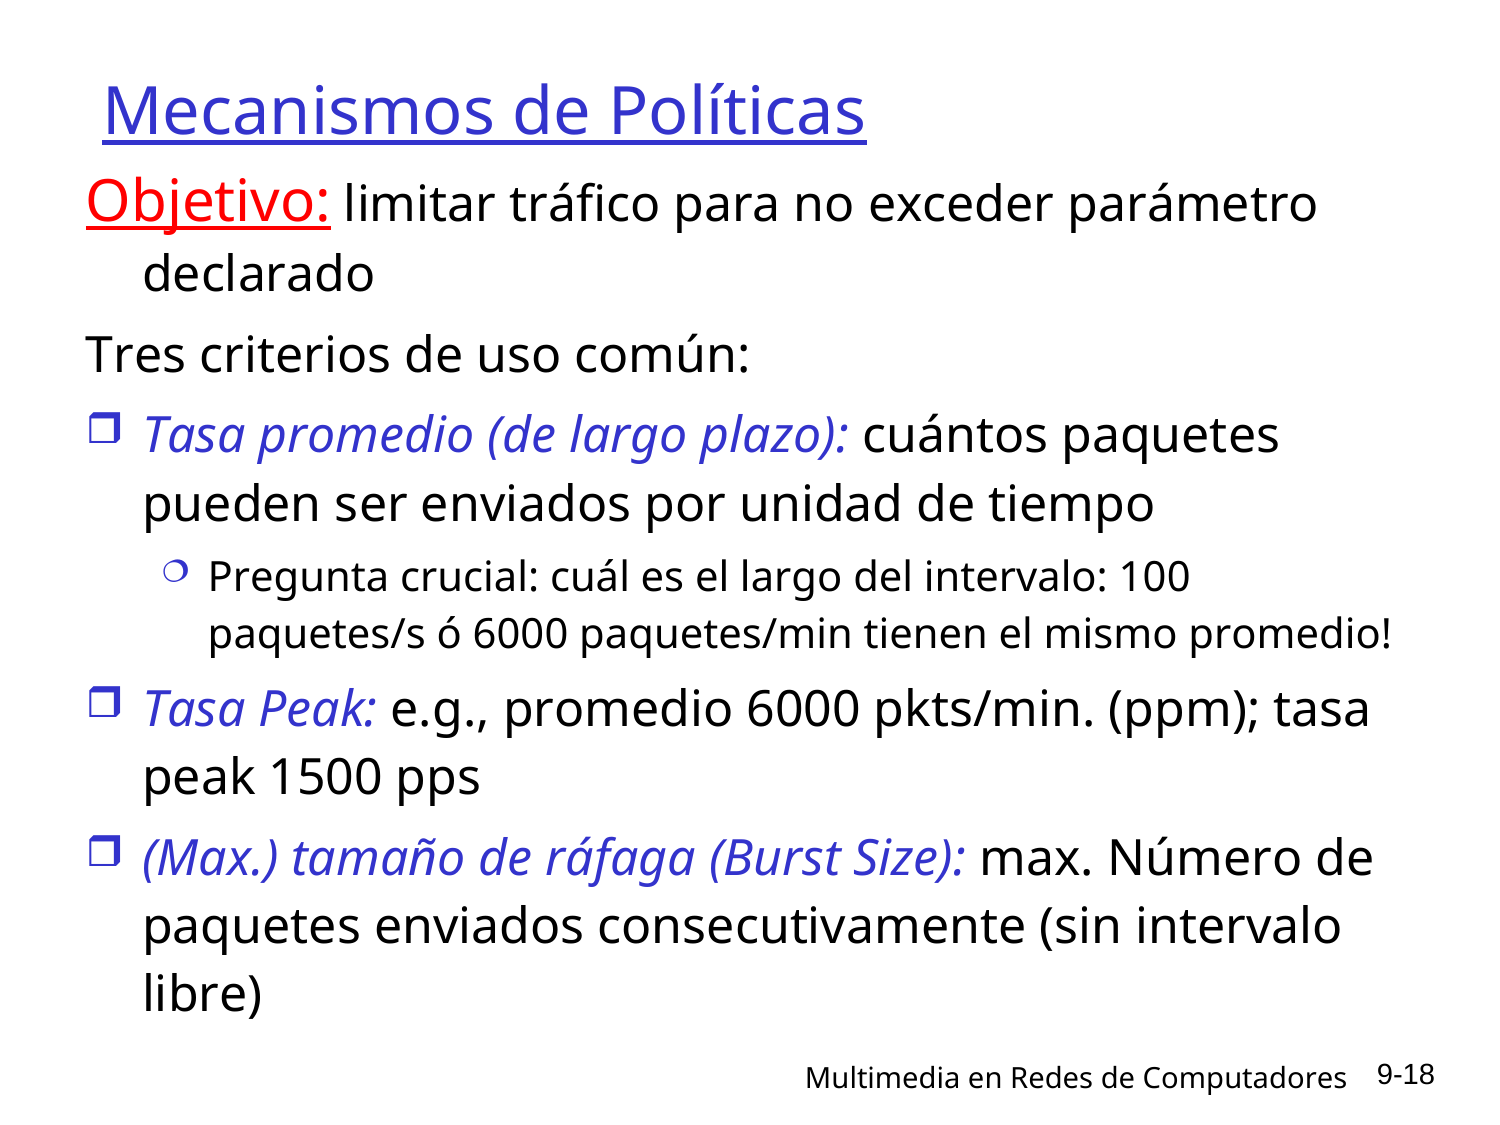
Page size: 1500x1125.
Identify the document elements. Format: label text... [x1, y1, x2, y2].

list Objetivo: limitar tráfico para no exceder parámetro declarado Tres criterios de uso común: Tasa promedio (de largo plazo): cuántos paquetes pueden ser enviados por unidad de tiempo Pregunta crucial: cuál es el largo del intervalo: 100 paquetes/s ó 6000 paquetes/min tienen el mismo promedio! Tasa Peak: e.g., promedio 6000 pkts/min. (ppm); tasa peak 1500 pps (Max.) tamaño de ráfaga (Burst Size): max. Número de paquetes enviados consecutivamente (sin intervalo libre) [71, 151, 1426, 969]
title Mecanismos de Políticas [87, 37, 1363, 151]
